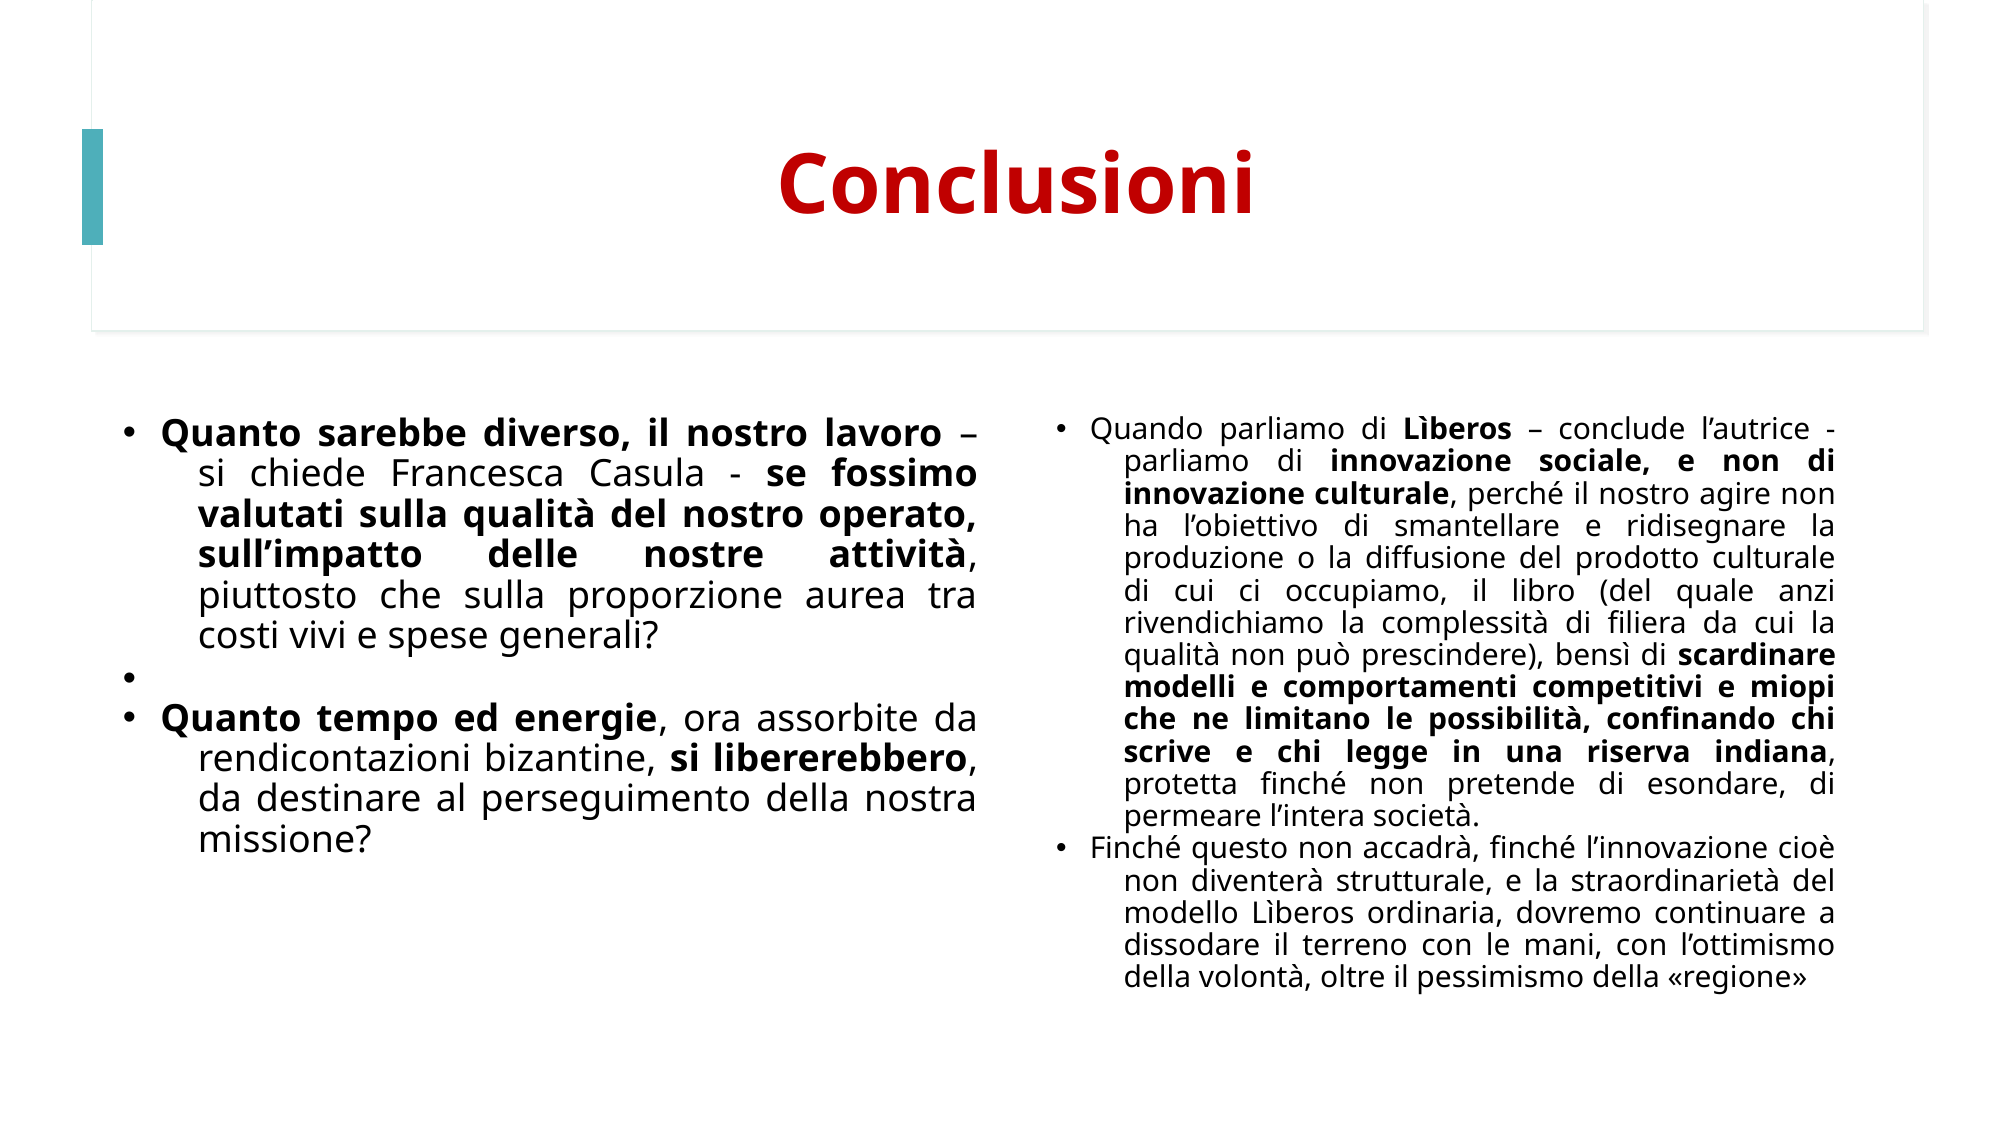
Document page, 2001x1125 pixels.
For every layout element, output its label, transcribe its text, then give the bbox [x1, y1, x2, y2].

title Conclusioni [183, 90, 1852, 284]
list Quanto sarebbe diverso, il nostro lavoro – si chiede Francesca Casula - se fossimo valutati sulla qualità del nostro operato, sull’impatto delle nostre attività, piuttosto che sulla proporzione aurea tra costi vivi e spese generali? Quanto tempo ed energie, ora assorbite da rendicontazioni bizantine, si libererebbero, da destinare al perseguimento della nostra missione? [108, 406, 994, 1013]
list Quando parliamo di Lìberos – conclude l’autrice - parliamo di innovazione sociale, e non di innovazione culturale, perché il nostro agire non ha l’obiettivo di smantellare e ridisegnare la produzione o la diffusione del prodotto culturale di cui ci occupiamo, il libro (del quale anzi rivendichiamo la complessità di filiera da cui la qualità non può prescindere), bensì di scardinare modelli e comportamenti competitivi e miopi che ne limitano le possibilità, confinando chi scrive e chi legge in una riserva indiana, protetta finché non pretende di esondare, di permeare l’intera società. Finché questo non accadrà, finché l’innovazione cioè non diventerà strutturale, e la straordinarietà del modello Lìberos ordinaria, dovremo continuare a dissodare il terreno con le mani, con l’ottimismo della volontà, oltre il pessimismo della «regione» [1041, 406, 1852, 1013]
